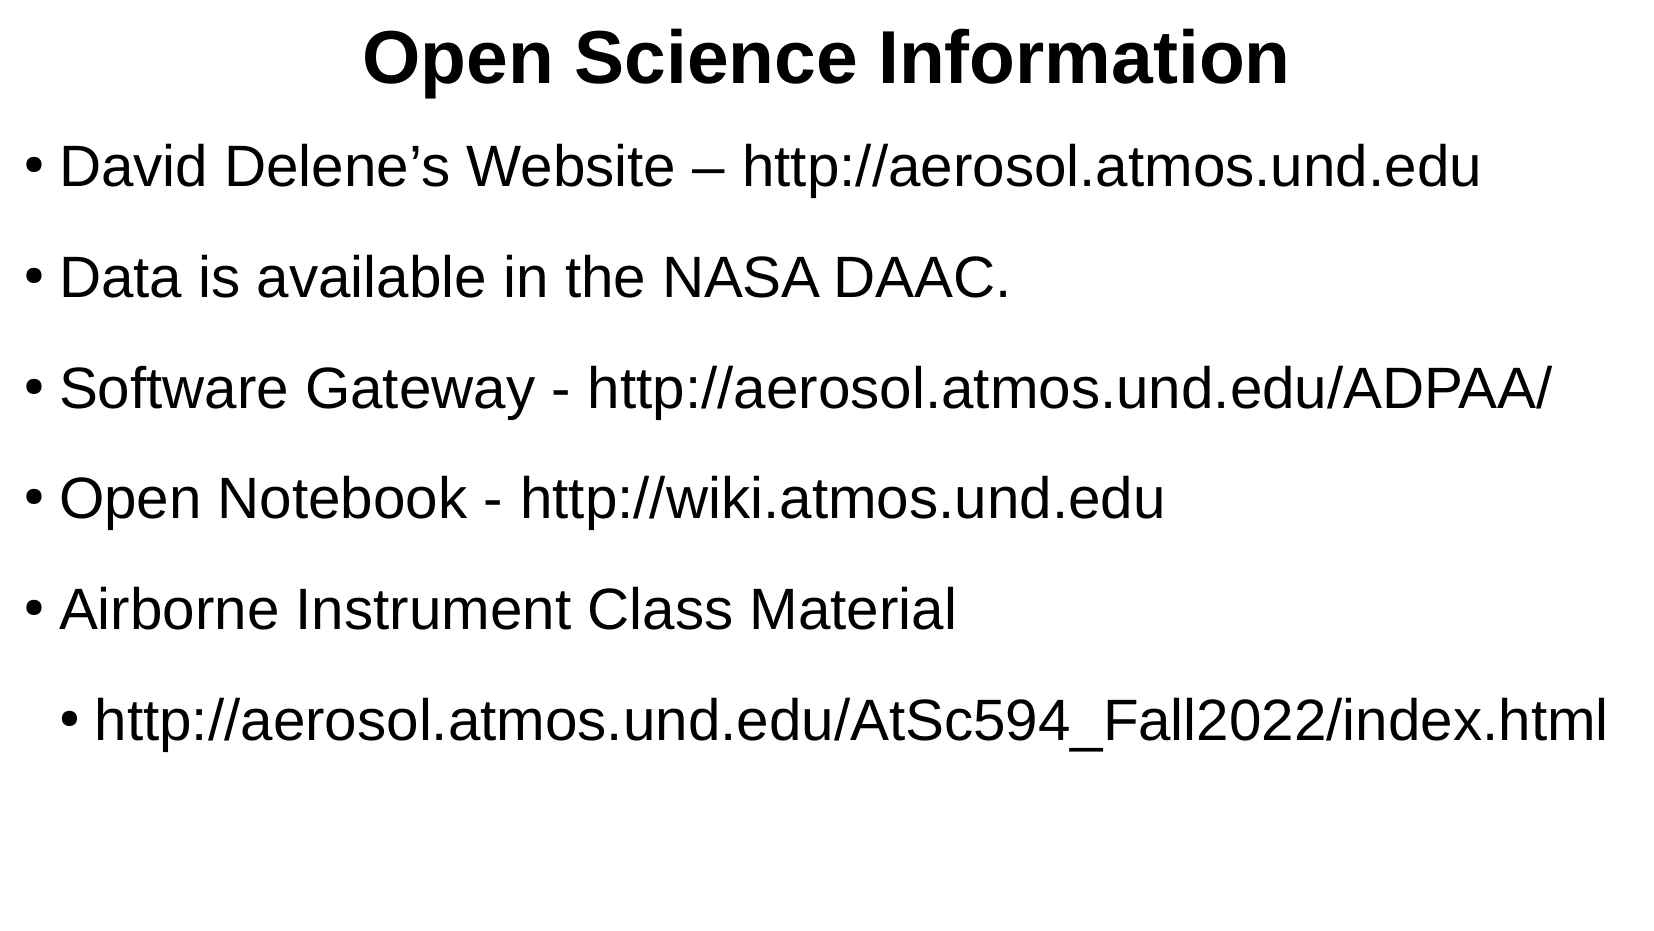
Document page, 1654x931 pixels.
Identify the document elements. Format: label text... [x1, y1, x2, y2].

text_box Open Science Information [0, 5, 1654, 117]
text_box David Delene’s Website – http://aerosol.atmos.und.edu Data is available in the NASA DAAC. Software Gateway - http://aerosol.atmos.und.edu/ADPAA/ Open Notebook - http://wiki.atmos.und.edu Airborne Instrument Class Material http://aerosol.atmos.und.edu/AtSc594_Fall2022/index.html [0, 116, 1636, 852]
